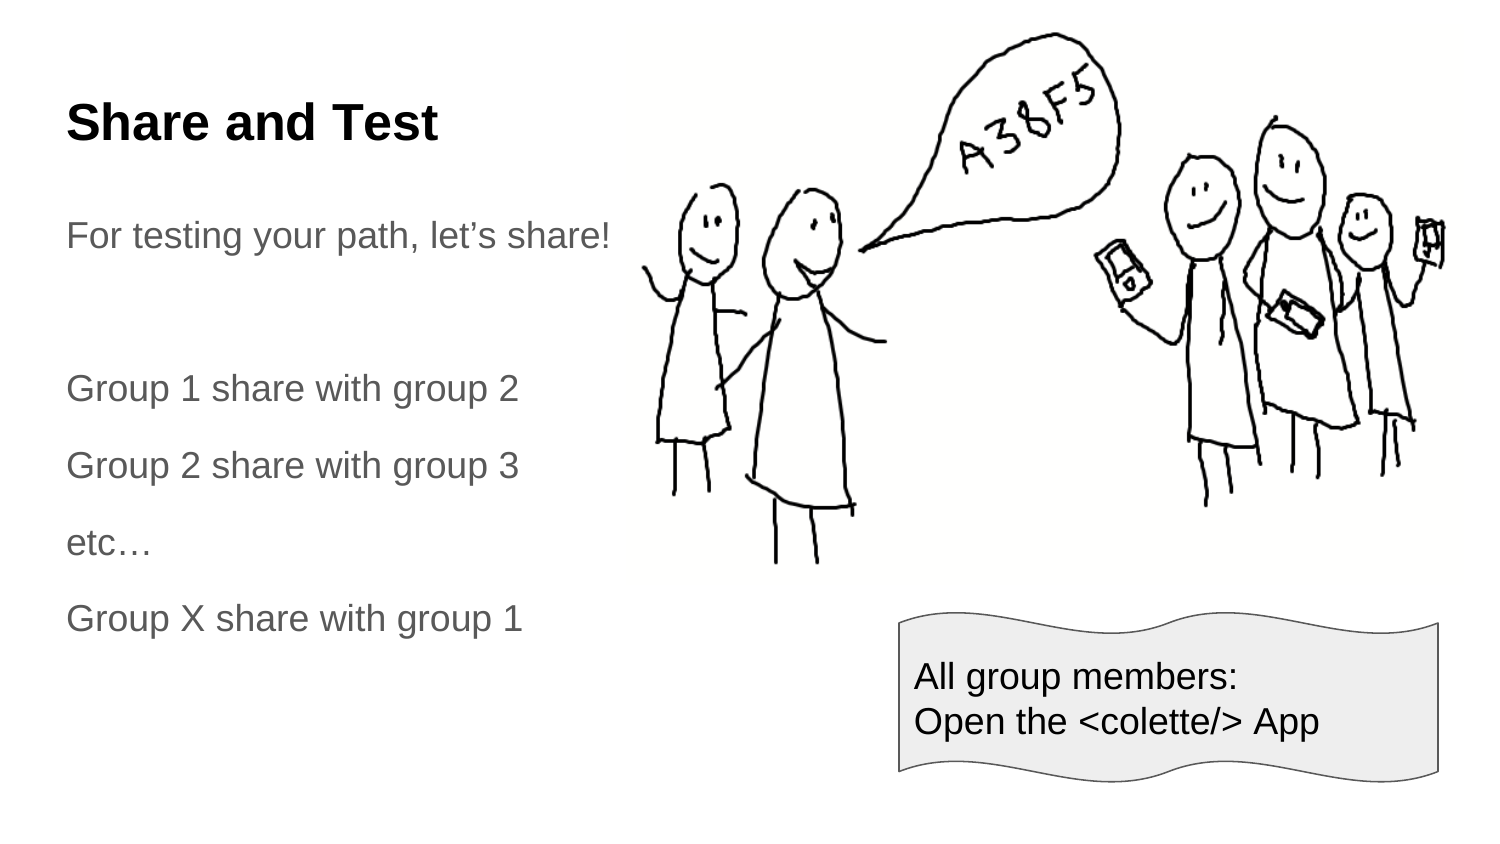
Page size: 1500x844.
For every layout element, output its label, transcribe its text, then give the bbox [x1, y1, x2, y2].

list For testing your path, let’s share! Group 1 share with group 2 Group 2 share with group 3 etc… Group X share with group 1 [51, 189, 1449, 750]
picture [626, 24, 1464, 585]
title Share and Test [51, 72, 626, 167]
text_box All group members: Open the <colette/> App [898, 612, 1438, 782]
